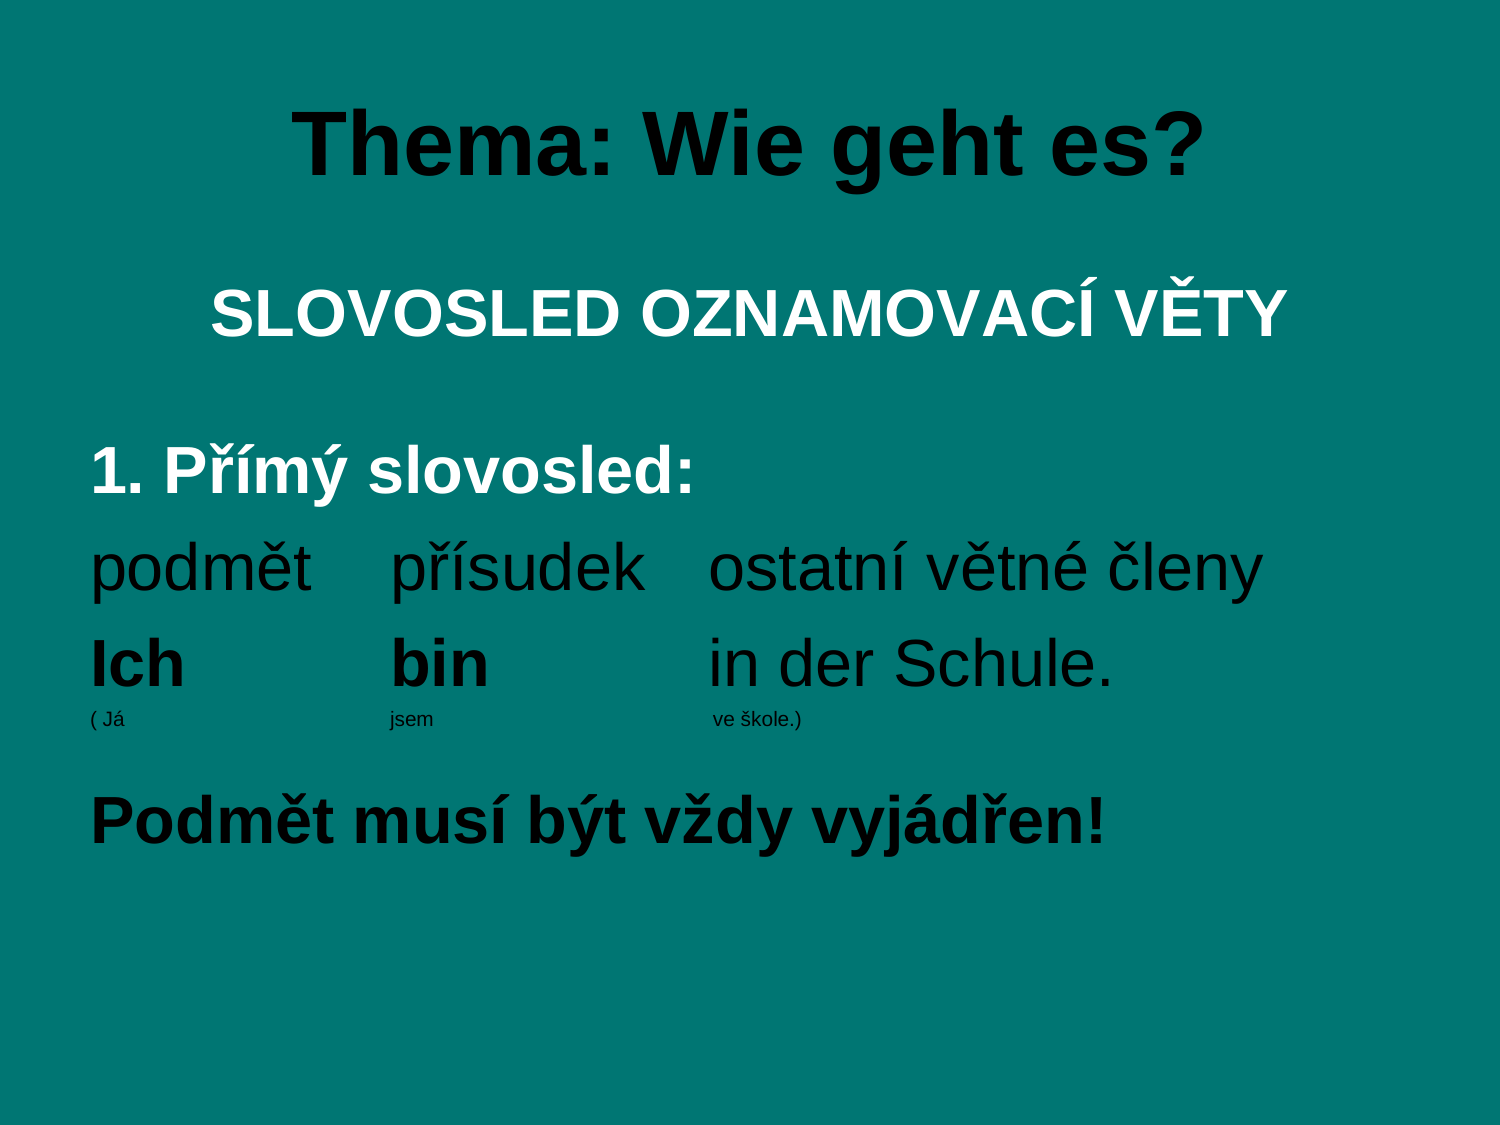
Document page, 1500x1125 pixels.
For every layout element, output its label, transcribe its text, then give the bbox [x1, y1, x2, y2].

title Thema: Wie geht es? [75, 45, 1426, 233]
list SLOVOSLED OZNAMOVACÍ VĚTY 1. Přímý slovosled: podmět přísudek ostatní větné členy Ich bin in der Schule. ( Já jsem ve škole.) Podmět musí být vždy vyjádřen! [75, 262, 1426, 1007]
